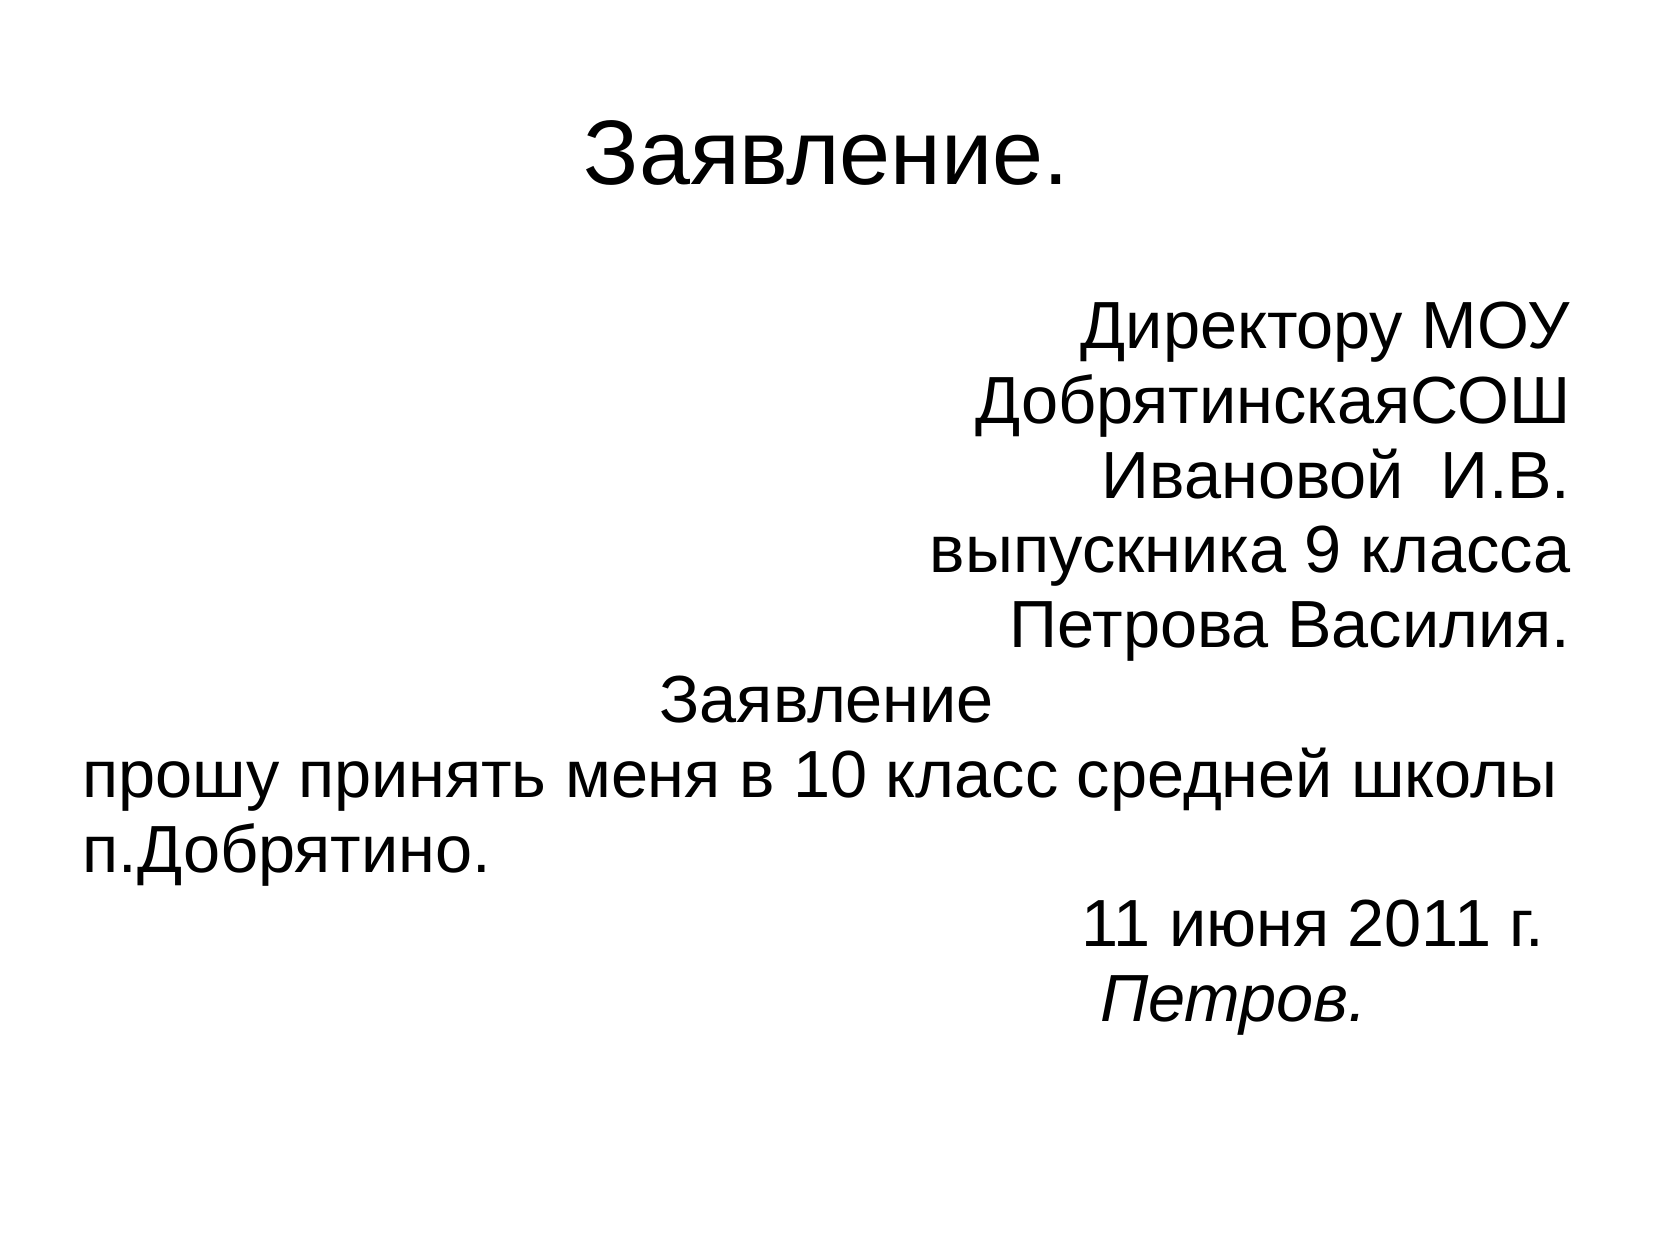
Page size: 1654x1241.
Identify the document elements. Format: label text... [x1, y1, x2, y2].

subtitle Директору МОУ ДобрятинскаяСОШ Ивановой И.В. выпускника 9 класса Петрова Василия. Заявление прошу принять меня в 10 класс средней школы п.Добрятино. 11 июня 2011 г. Петров. [82, 288, 1571, 1111]
title Заявление. [82, 56, 1571, 250]
